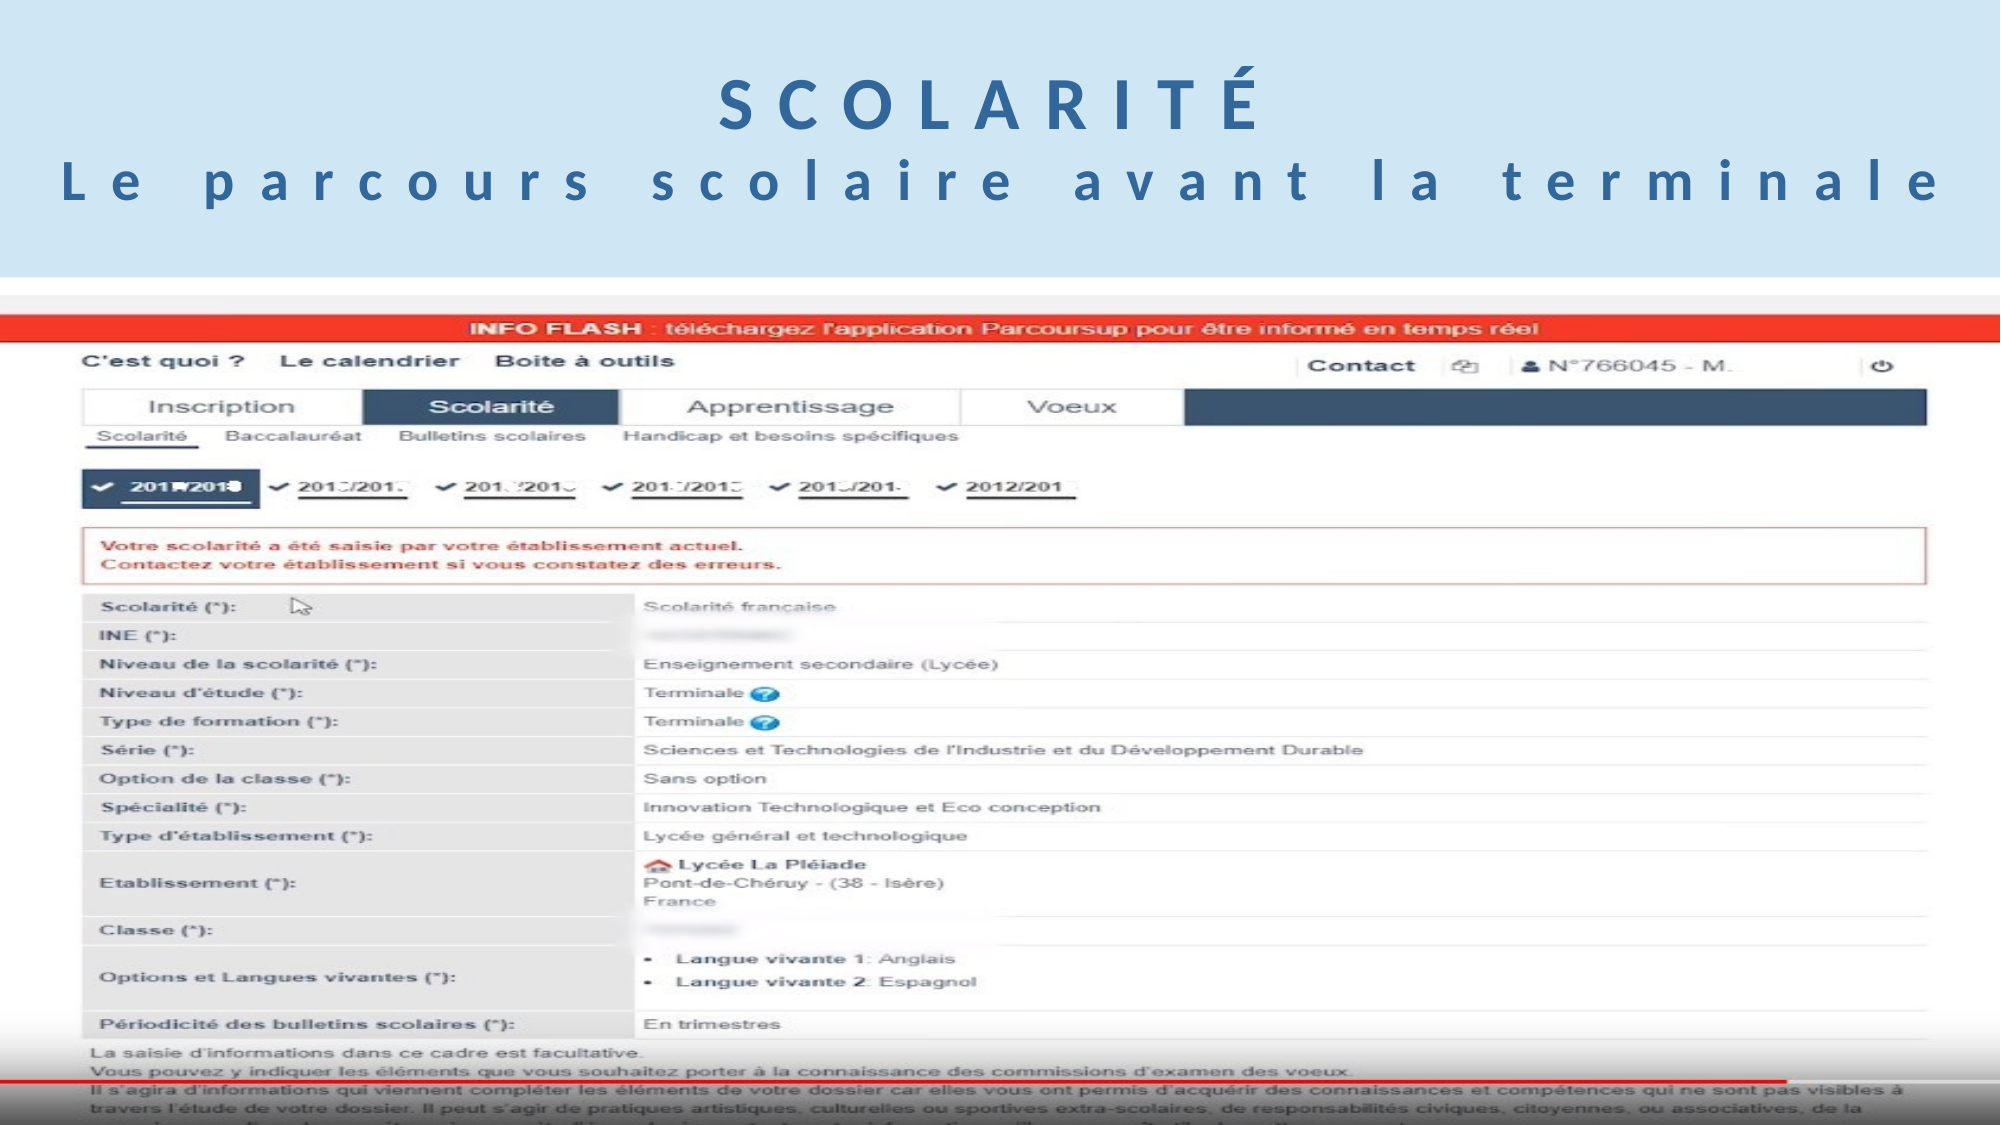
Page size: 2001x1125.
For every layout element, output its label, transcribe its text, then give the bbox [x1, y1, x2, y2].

title SCOLARITÉ Le parcours scolaire avant la terminale [0, 0, 2000, 278]
picture [0, 295, 2000, 1125]
